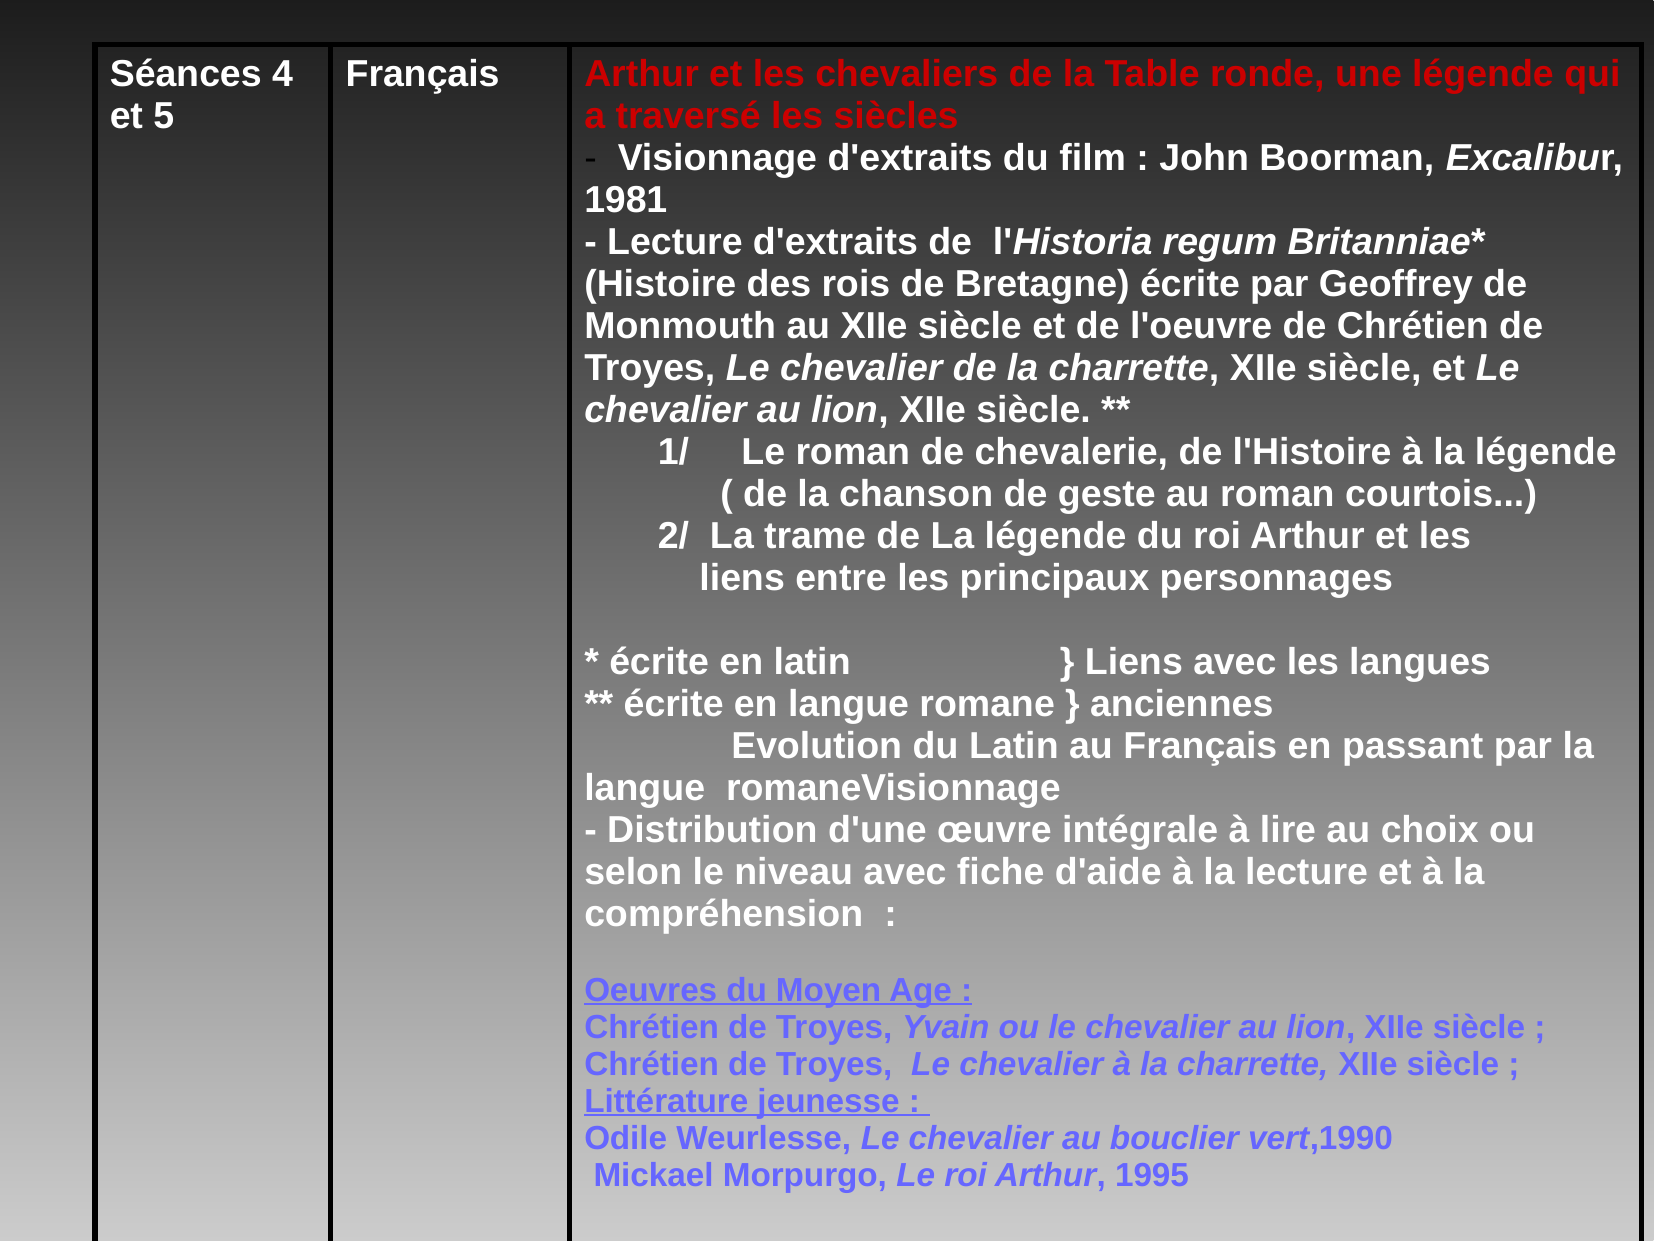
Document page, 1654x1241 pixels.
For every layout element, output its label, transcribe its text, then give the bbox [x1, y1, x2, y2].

table_header Arthur et les chevaliers de la Table ronde, une légende qui a traversé les siècles - Visionnage d'extraits du film : John Boorman, Excalibur, 1981 - Lecture d'extraits de l'Historia regum Britanniae* (Histoire des rois de Bretagne) écrite par Geoffrey de Monmouth au XIIe siècle et de l'oeuvre de Chrétien de Troyes, Le chevalier de la charrette, XIIe siècle, et Le chevalier au lion, XIIe siècle. ** 1/ Le roman de chevalerie, de l'Histoire à la légende ( de la chanson de geste au roman courtois...) 2/ La trame de La légende du roi Arthur et les liens entre les principaux personnages * écrite en latin } Liens avec les langues ** écrite en langue romane } anciennes Evolution du Latin au Français en passant par la langue romaneVisionnage - Distribution d'une œuvre intégrale à lire au choix ou selon le niveau avec fiche d'aide à la lecture et à la compréhension : Oeuvres du Moyen Age : Chrétien de Troyes, Yvain ou le chevalier au lion, XIIe siècle ; Chrétien de Troyes, Le chevalier à la charrette, XIIe siècle ; Littérature jeunesse : Odile Weurlesse, Le chevalier au bouclier vert,1990 Mickael Morpurgo, Le roi Arthur, 1995 [572, 47, 1639, 1241]
table_header Français [333, 47, 567, 1241]
table_header Séances 4 et 5 [98, 47, 328, 1241]
